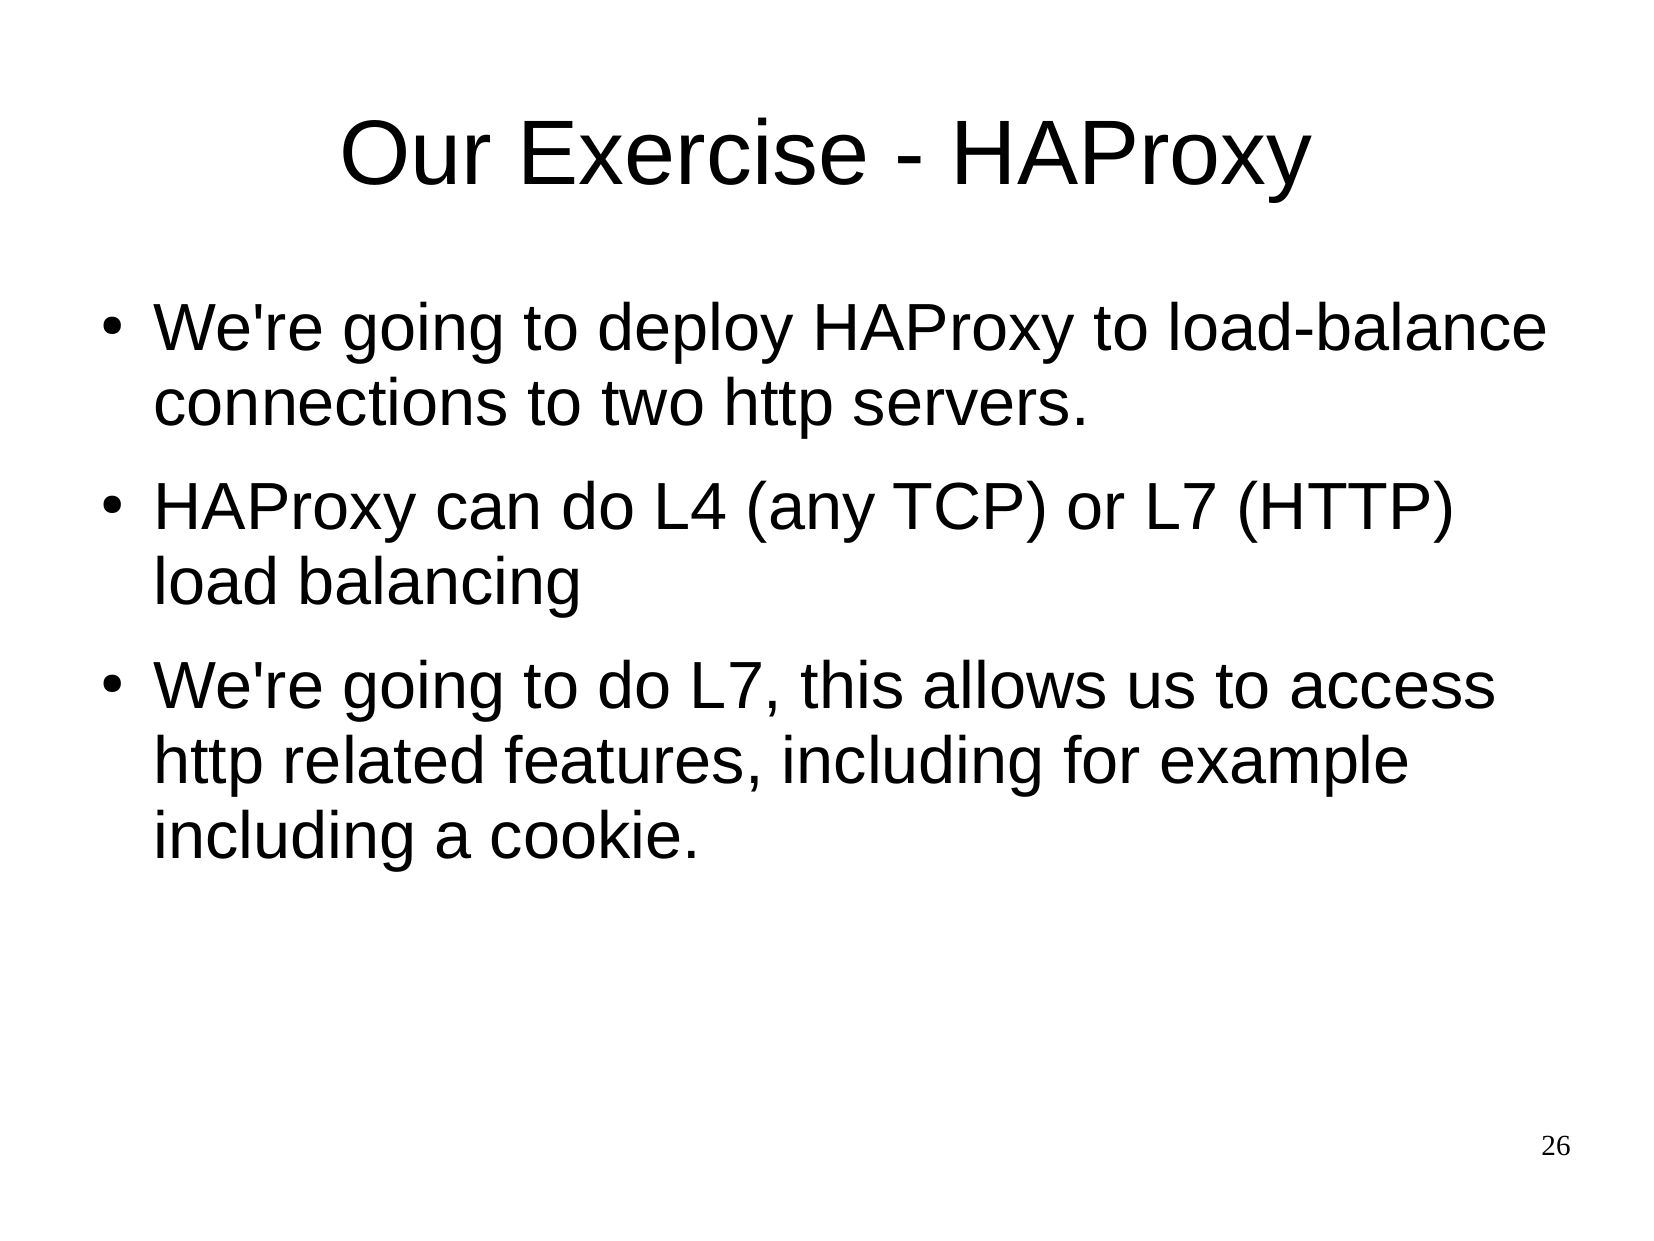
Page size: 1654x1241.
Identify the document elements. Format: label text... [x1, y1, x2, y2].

title Our Exercise - HAProxy [82, 49, 1571, 257]
list We're going to deploy HAProxy to load-balance connections to two http servers. HAProxy can do L4 (any TCP) or L7 (HTTP) load balancing We're going to do L7, this allows us to access http related features, including for example including a cookie. [82, 290, 1571, 1109]
